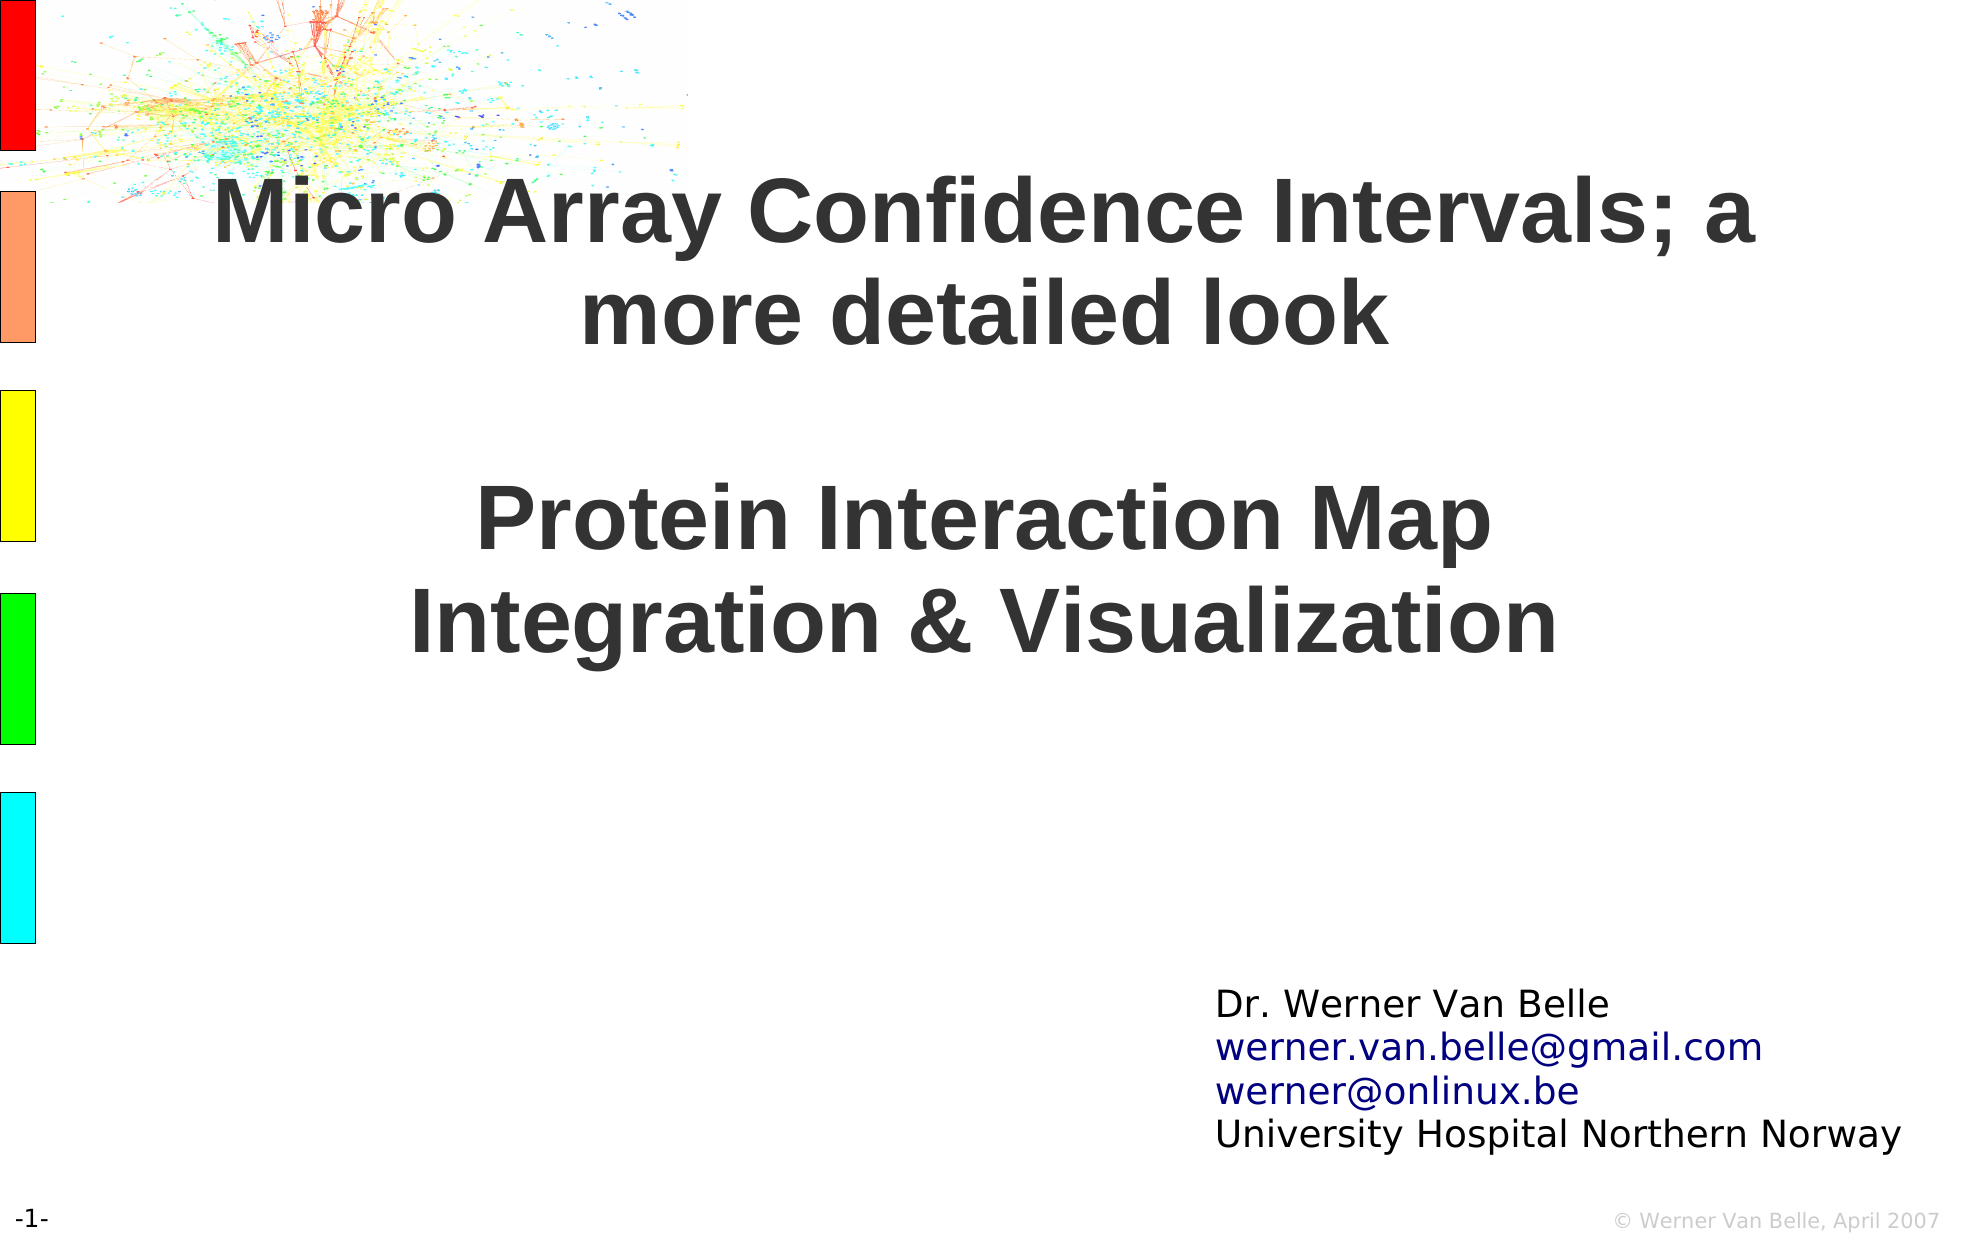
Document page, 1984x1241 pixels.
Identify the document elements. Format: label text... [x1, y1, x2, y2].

title Micro Array Confidence Intervals; a more detailed look Protein Interaction Map Integration & Visualization [138, 148, 1832, 684]
text_box Dr. Werner Van Belle werner.van.belle@gmail.com werner@onlinux.be University Hospital Northern Norway [1200, 975, 1919, 1164]
